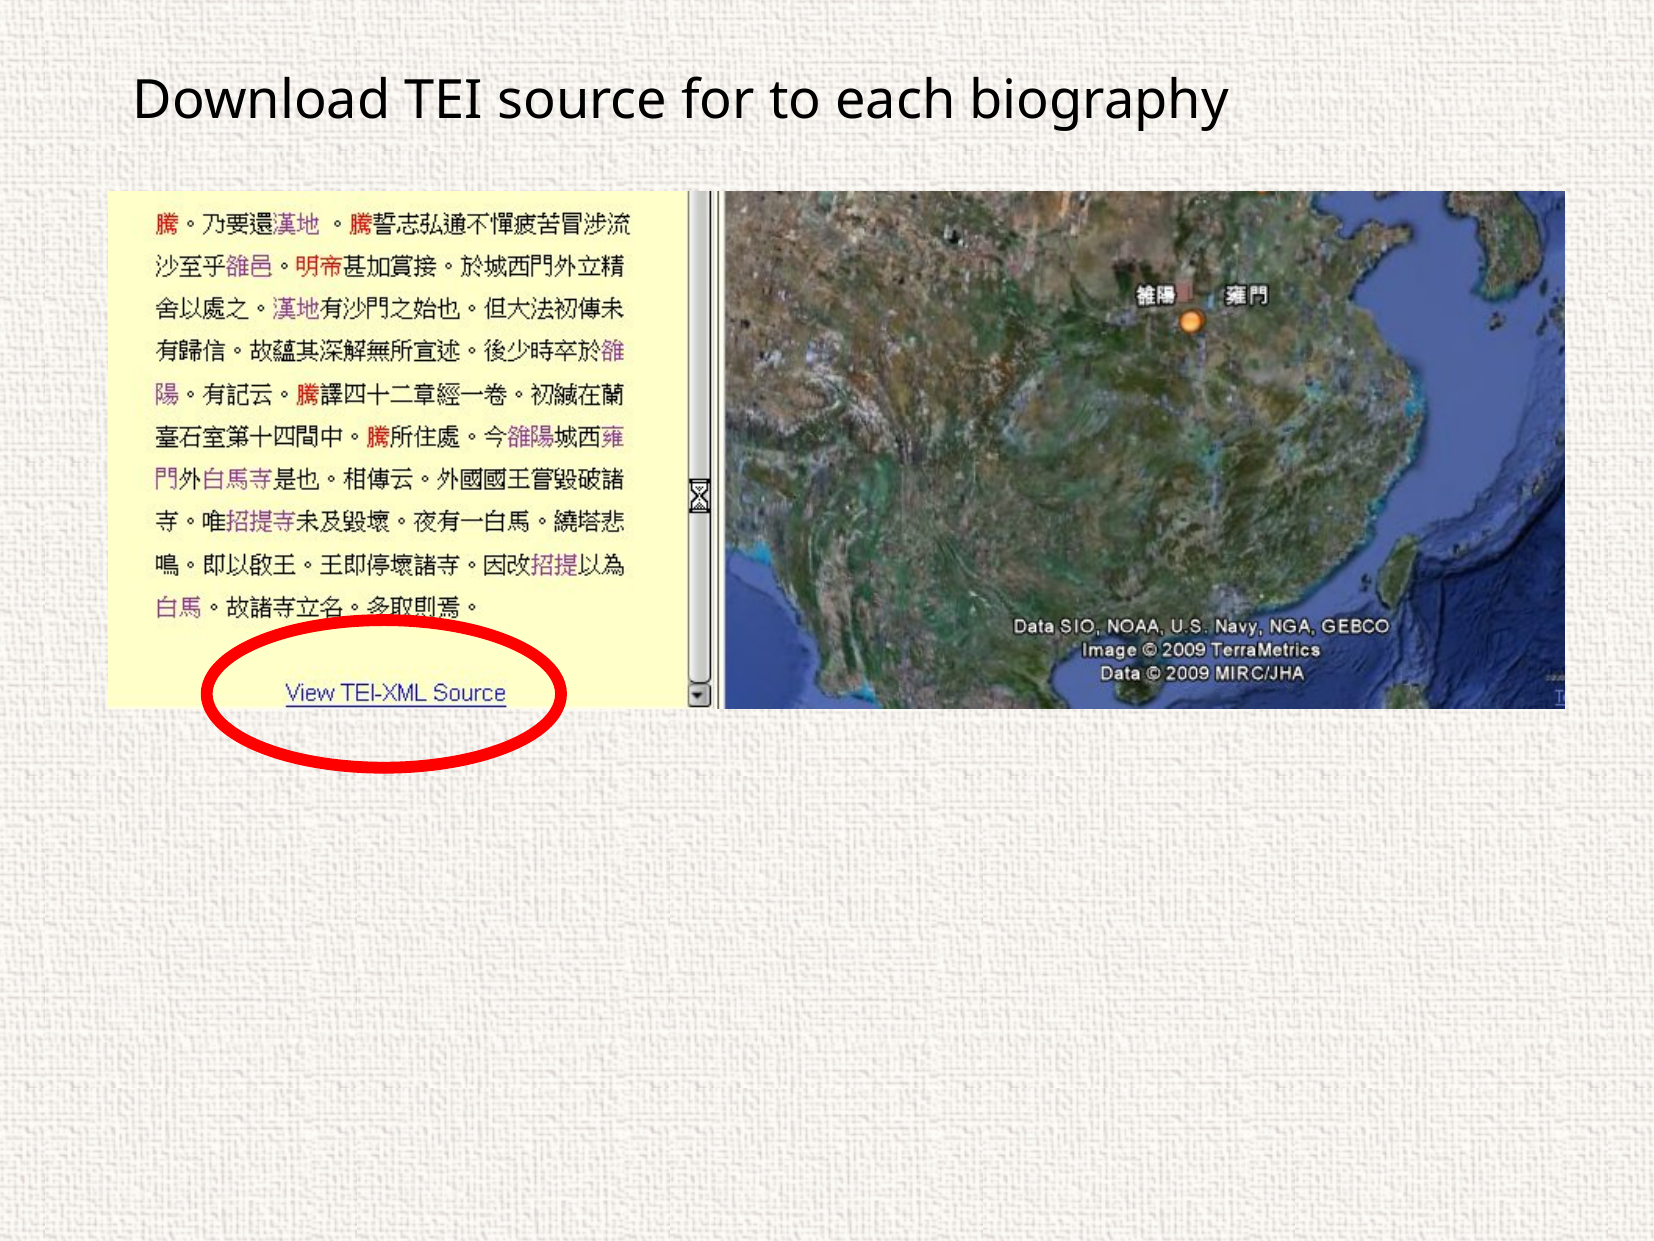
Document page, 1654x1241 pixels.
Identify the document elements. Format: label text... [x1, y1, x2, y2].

text_box Download TEI source for to each biography [118, 53, 1418, 141]
picture [0, 0, 1654, 1241]
